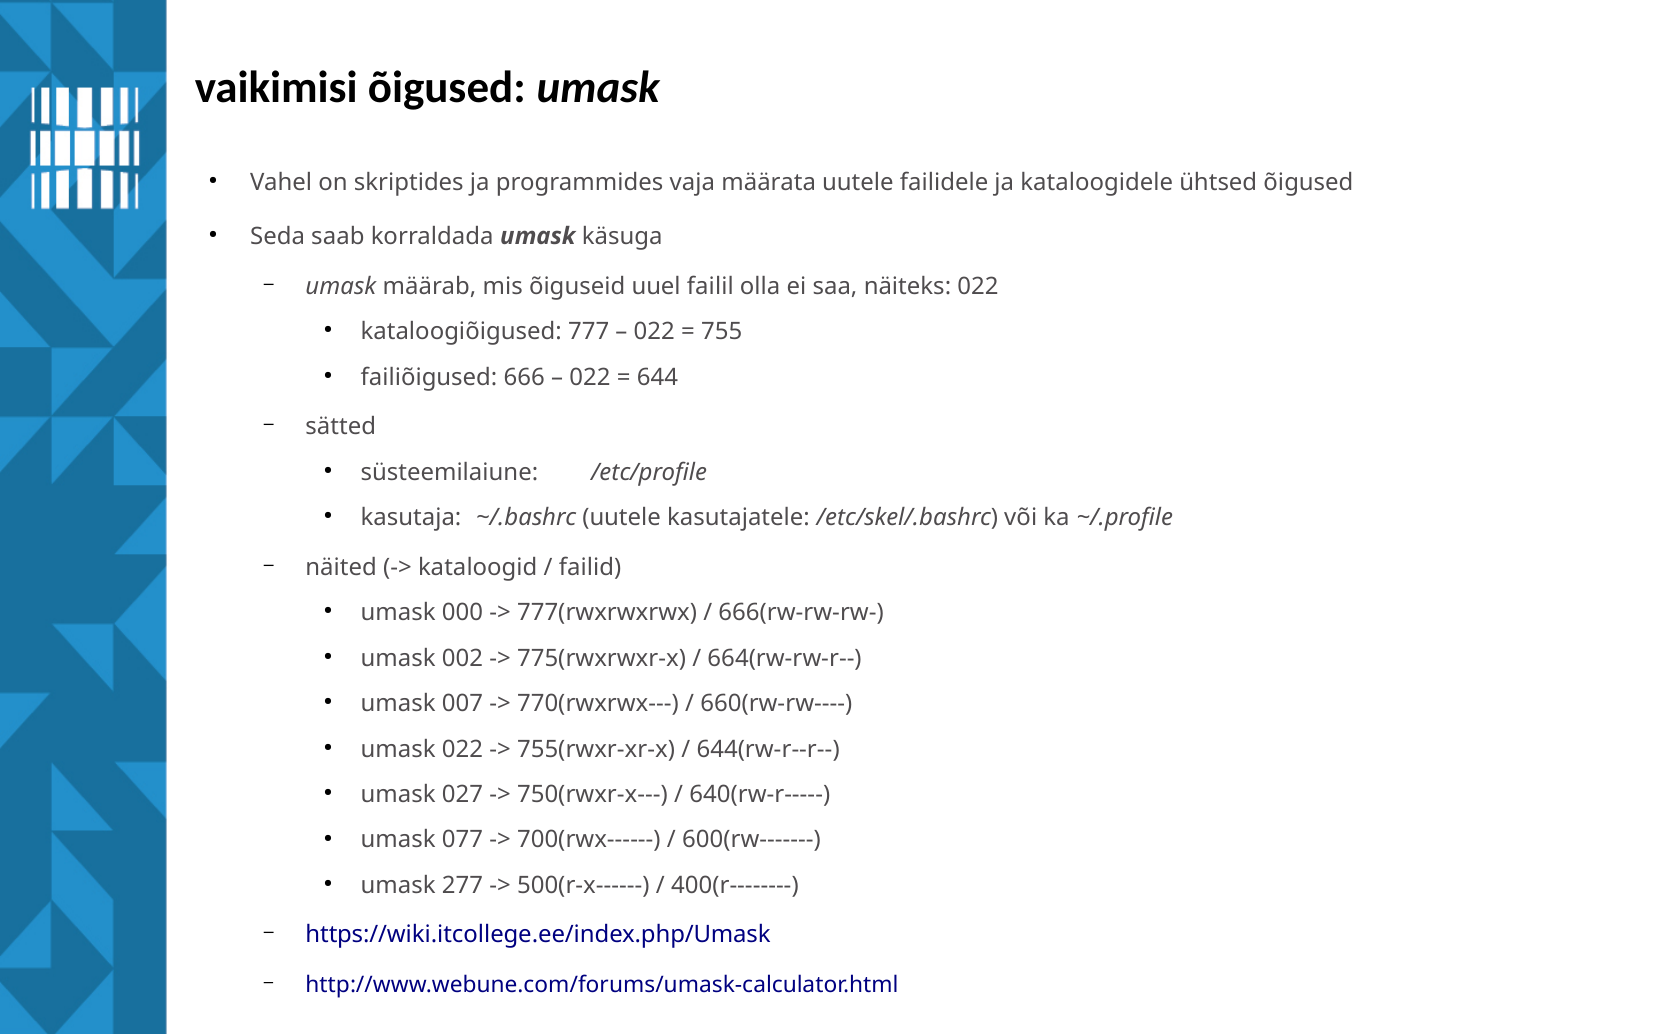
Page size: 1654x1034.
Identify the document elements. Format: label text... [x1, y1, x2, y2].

list Vahel on skriptides ja programmides vaja määrata uutele failidele ja kataloogidele ühtsed õigused Seda saab korraldada umask käsuga umask määrab, mis õiguseid uuel failil olla ei saa, näiteks: 022 kataloogiõigused: 777 – 022 = 755 failiõigused: 666 – 022 = 644 sätted süsteemilaiune: /etc/profile kasutaja: ~/.bashrc (uutele kasutajatele: /etc/skel/.bashrc) või ka ~/.profile näited (-> kataloogid / failid) umask 000 -> 777(rwxrwxrwx) / 666(rw-rw-rw-) umask 002 -> 775(rwxrwxr-x) / 664(rw-rw-r--) umask 007 -> 770(rwxrwx---) / 660(rw-rw----) umask 022 -> 755(rwxr-xr-x) / 644(rw-r--r--) umask 027 -> 750(rwxr-x---) / 640(rw-r-----) umask 077 -> 700(rwx------) / 600(rw-------) umask 277 -> 500(r-x------) / 400(r--------) https://wiki.itcollege.ee/index.php/Umask http://www.webune.com/forums/umask-calculator.html [194, 165, 1625, 1004]
title vaikimisi õigused: umask [194, 41, 1595, 142]
picture [42, 108, 132, 208]
